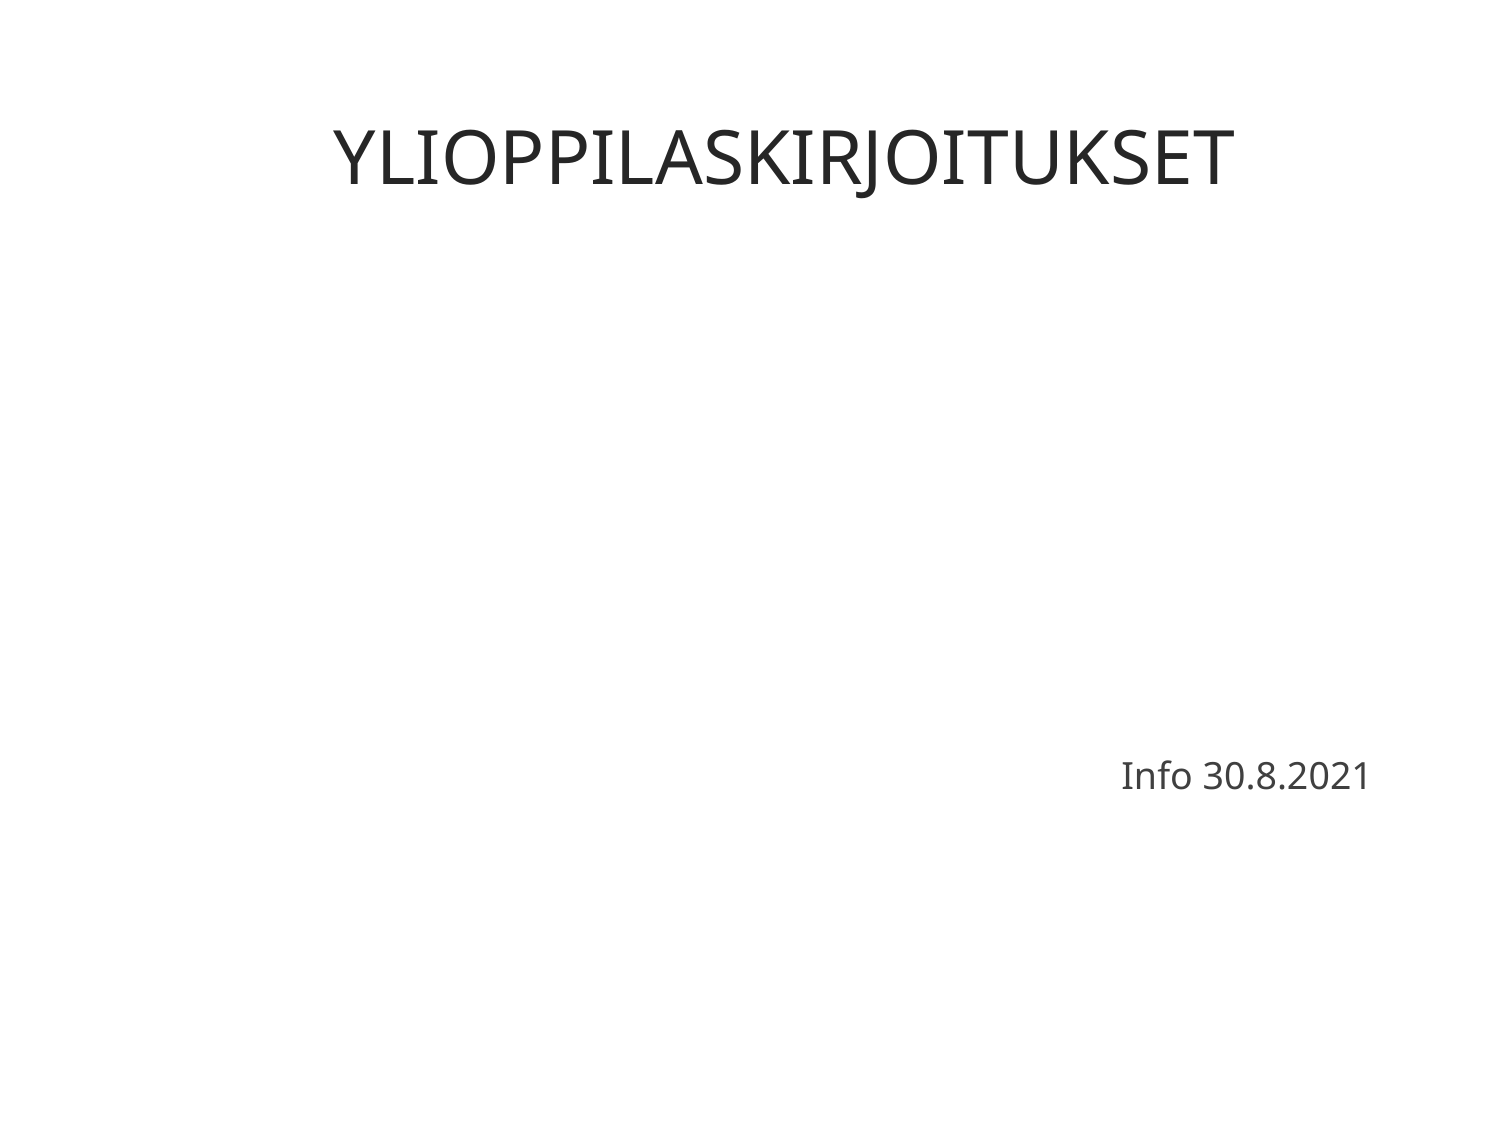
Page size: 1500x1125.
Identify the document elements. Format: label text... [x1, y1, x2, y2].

title YLIOPPILASKIRJOITUKSET [318, 102, 1400, 313]
list Info 30.8.2021 [318, 349, 1400, 970]
